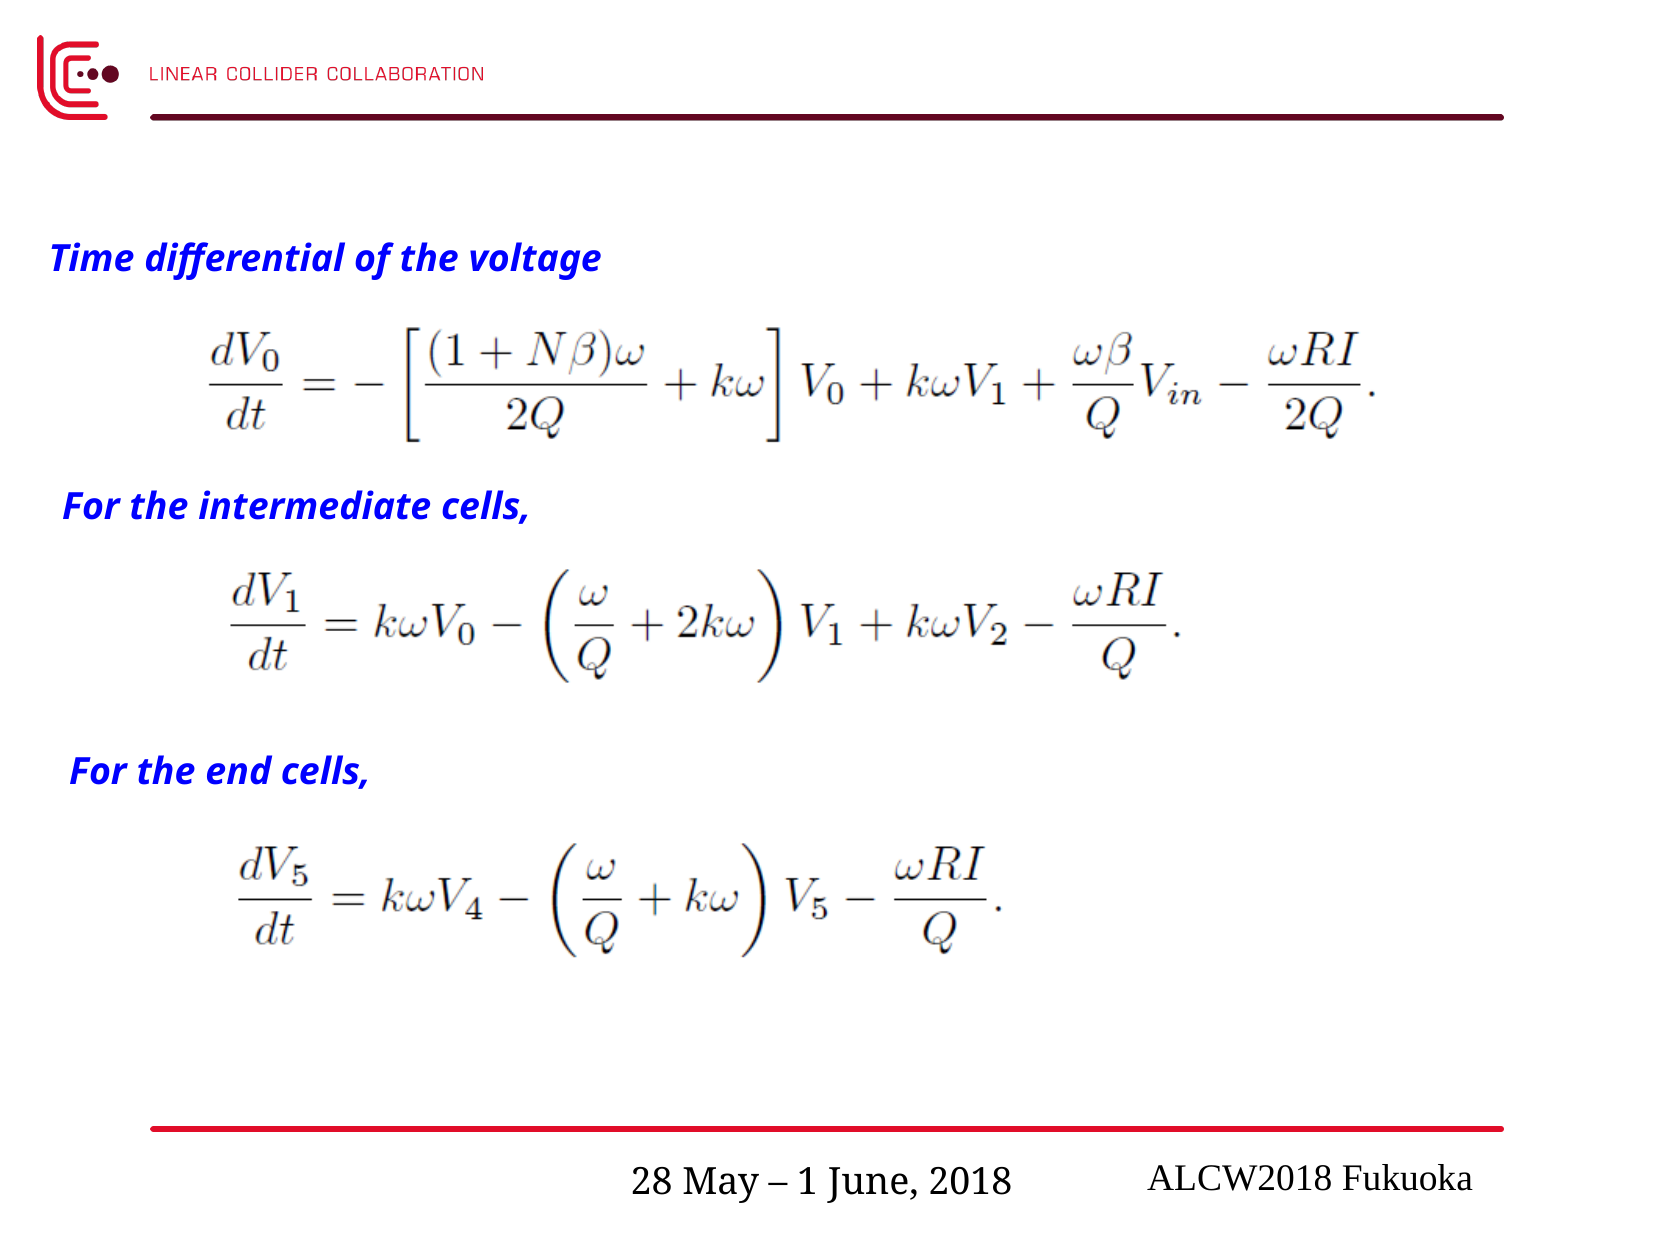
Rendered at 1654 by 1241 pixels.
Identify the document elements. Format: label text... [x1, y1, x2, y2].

text_box For the intermediate cells, [47, 472, 584, 539]
text_box Time differential of the voltage [33, 224, 662, 291]
text_box For the end cells, [54, 736, 413, 804]
picture [37, 35, 1504, 1132]
